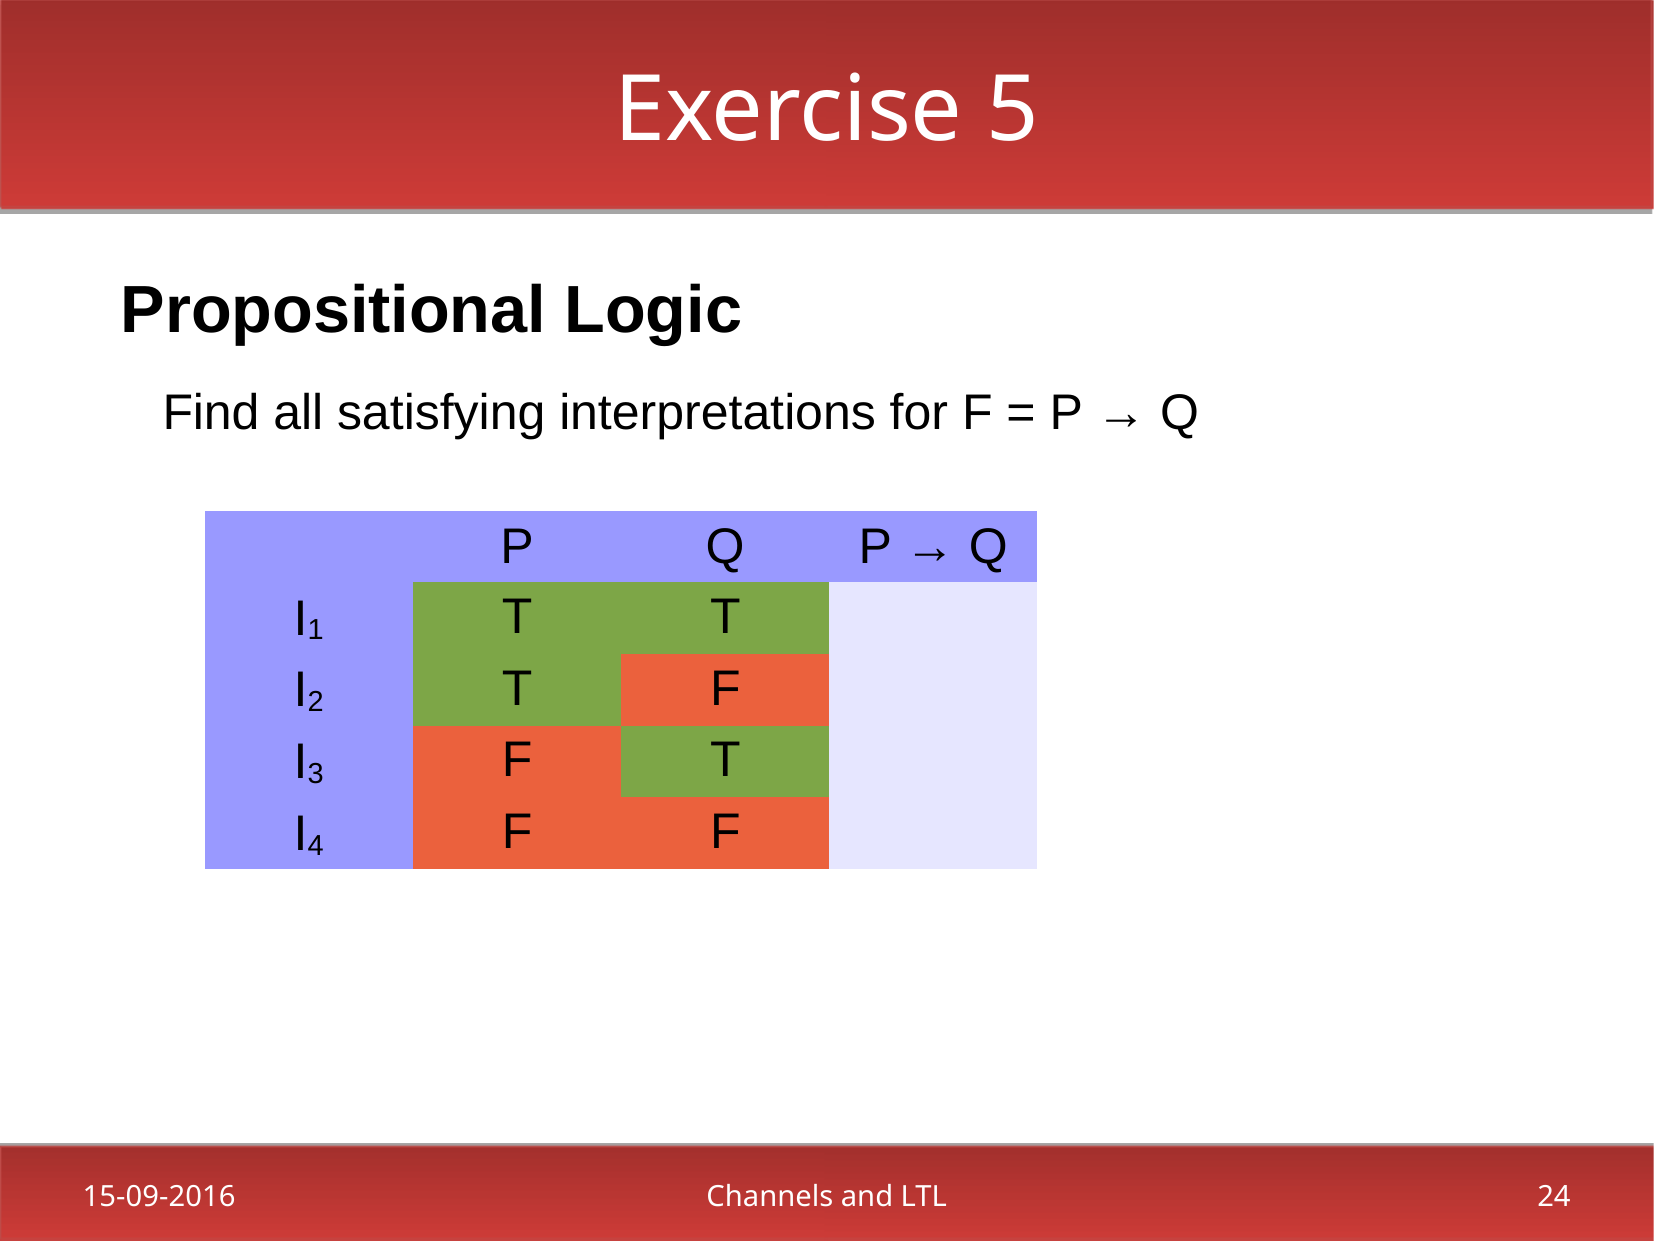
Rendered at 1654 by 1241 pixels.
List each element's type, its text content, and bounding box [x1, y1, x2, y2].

picture [0, 1143, 1654, 1241]
table_cell I4 [205, 797, 413, 869]
table_cell I2 [205, 654, 413, 726]
table_cell [829, 582, 1037, 654]
table_cell F [413, 797, 621, 869]
text_box Propositional Logic [105, 264, 759, 354]
table_cell F [621, 797, 829, 869]
table_cell F [413, 726, 621, 797]
table_cell [829, 654, 1037, 726]
table_cell [829, 797, 1037, 869]
picture [0, 0, 1654, 214]
table_header [205, 511, 413, 582]
title Exercise 5 [59, 31, 1595, 178]
text_box Find all satisfying interpretations for F = P → Q [147, 377, 1215, 448]
table_cell I1 [205, 582, 413, 654]
table_cell T [413, 654, 621, 726]
table_header Q [621, 511, 829, 582]
table_header P → Q [829, 511, 1037, 582]
table_cell T [621, 582, 829, 654]
table_cell T [413, 582, 621, 654]
table_header P [413, 511, 621, 582]
table_cell T [621, 726, 829, 797]
table_cell I3 [205, 726, 413, 797]
table_cell [829, 726, 1037, 797]
table_cell F [621, 654, 829, 726]
